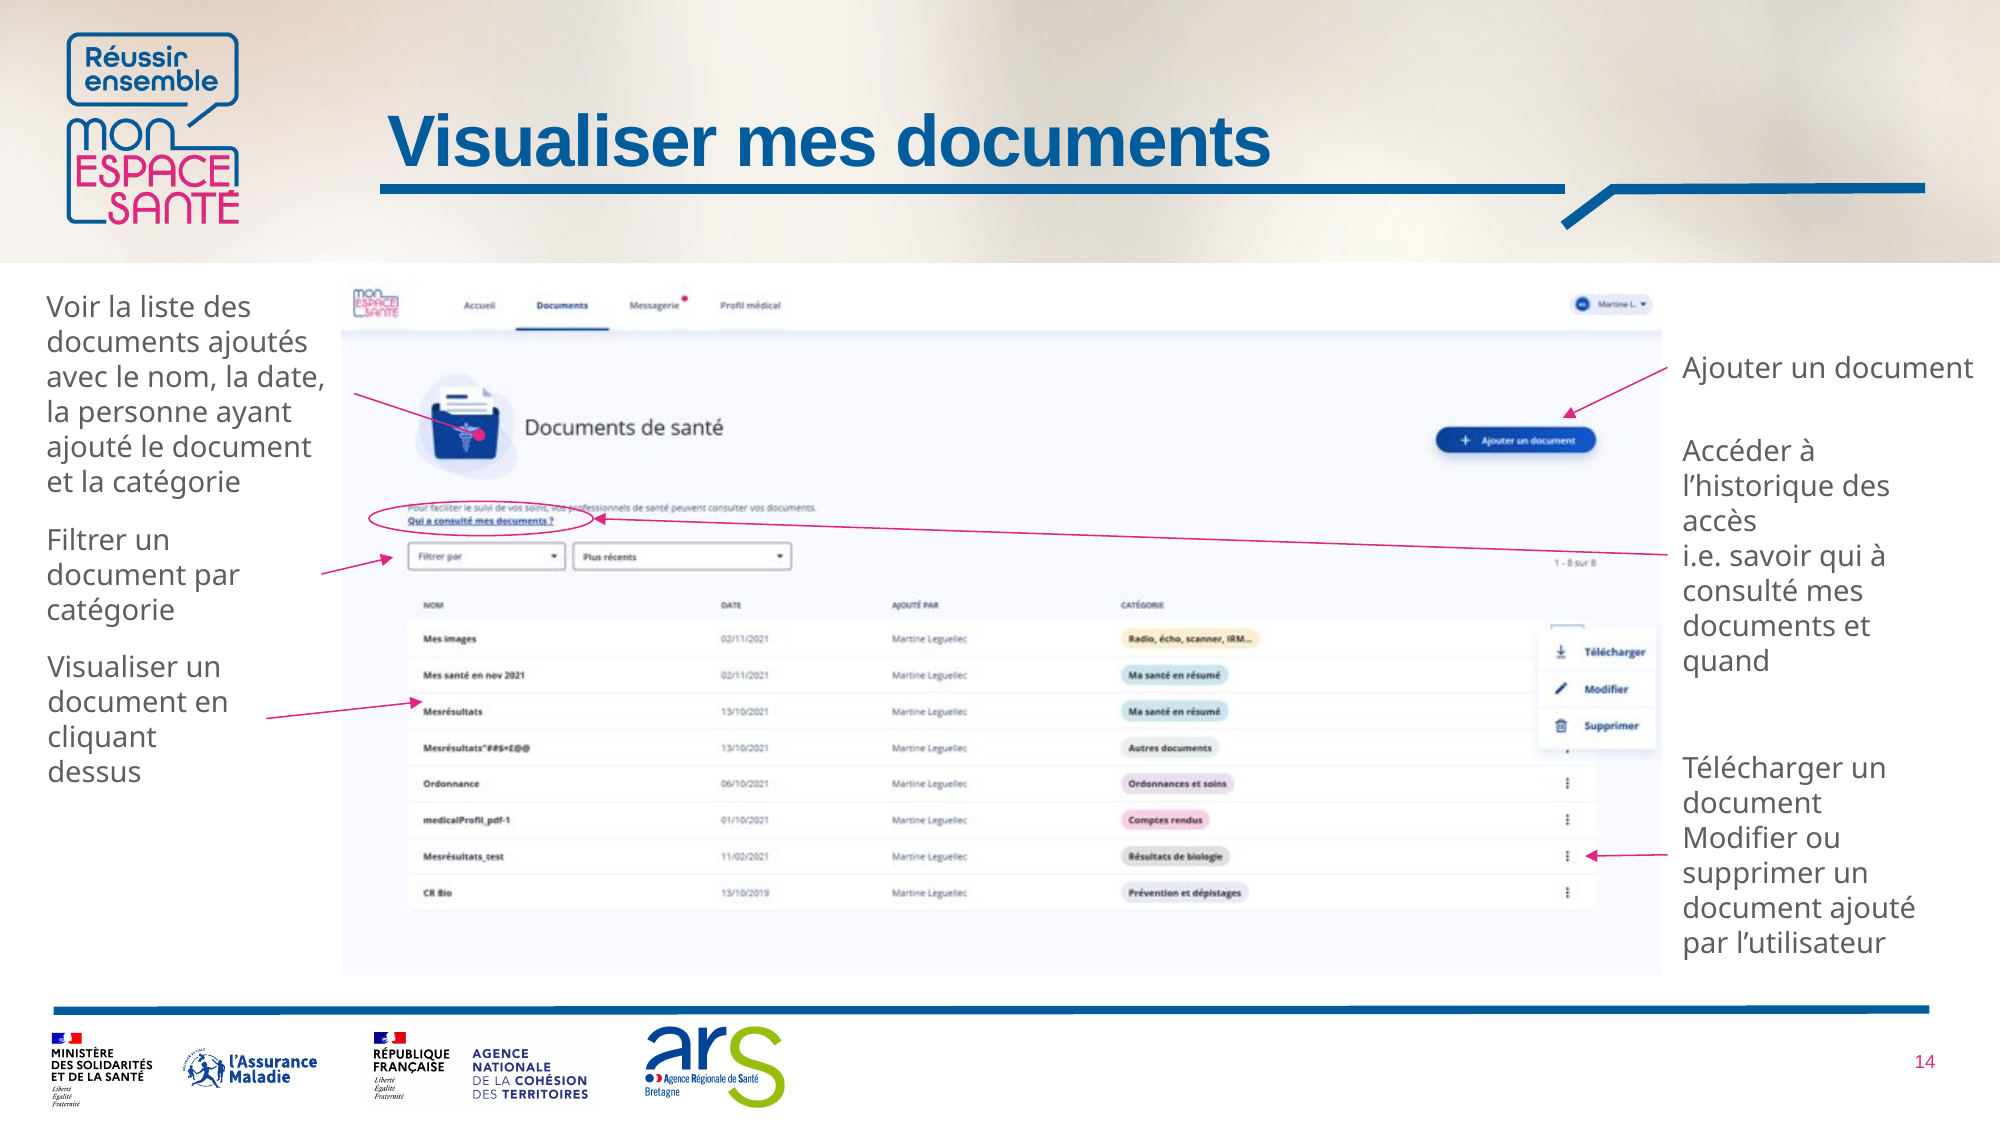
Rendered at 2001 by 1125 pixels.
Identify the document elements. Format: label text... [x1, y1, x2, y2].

picture [370, 503, 592, 534]
title Visualiser mes documents [379, 2, 1526, 189]
text_box Télécharger un document Modifier ou supprimer un document ajouté par l’utilisateur [1667, 742, 1942, 967]
picture [0, 0, 2000, 263]
text_box Visualiser un document en cliquant dessus [32, 641, 267, 796]
picture [341, 279, 1662, 975]
text_box Accéder à l’historique des accès i.e. savoir qui à consulté mes documents et quand [1667, 424, 1978, 685]
picture [645, 1026, 785, 1108]
text_box Ajouter un document [1667, 342, 2000, 393]
picture [364, 1028, 600, 1108]
text_box Voir la liste des documents ajoutés avec le nom, la date, la personne ayant ajouté le document et la catégorie [31, 281, 355, 506]
text_box Filtrer un document par catégorie [31, 514, 322, 634]
picture [41, 1022, 163, 1117]
